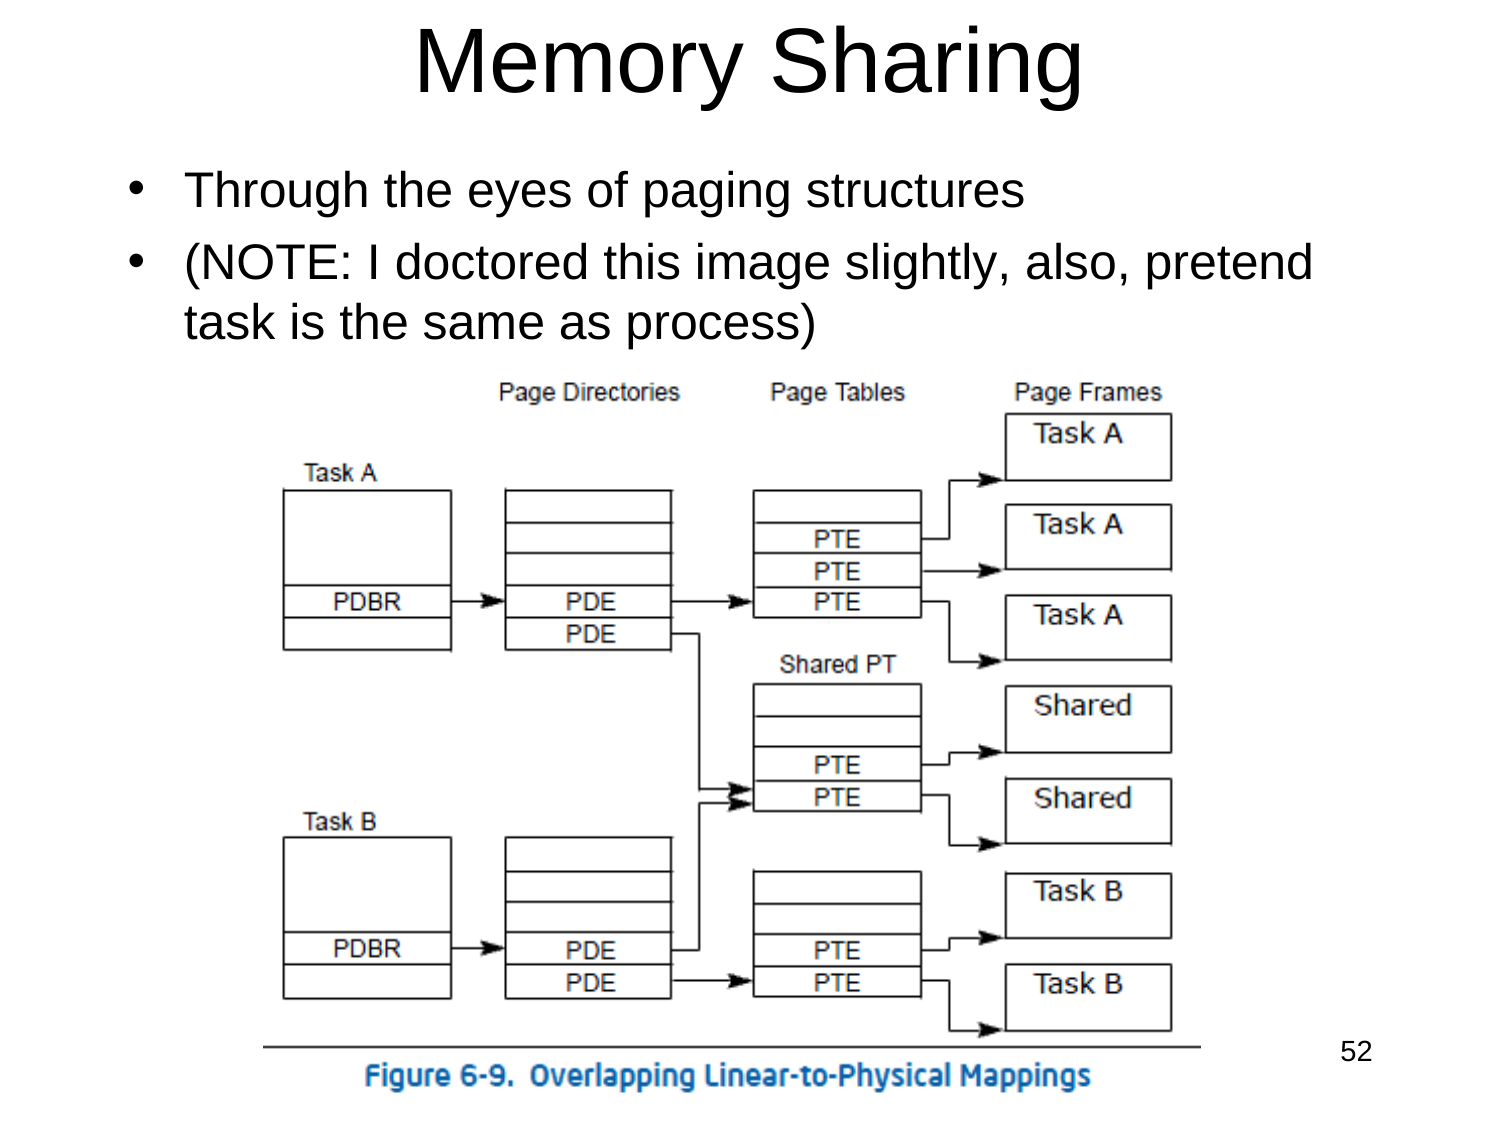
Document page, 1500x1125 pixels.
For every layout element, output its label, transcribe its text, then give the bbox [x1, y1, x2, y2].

title Memory Sharing [112, 0, 1388, 149]
list Through the eyes of paging structures (NOTE: I doctored this image slightly, also, pretend task is the same as process) [112, 149, 1388, 826]
text_box <number> [1201, 1025, 1388, 1101]
picture [263, 363, 1201, 1107]
